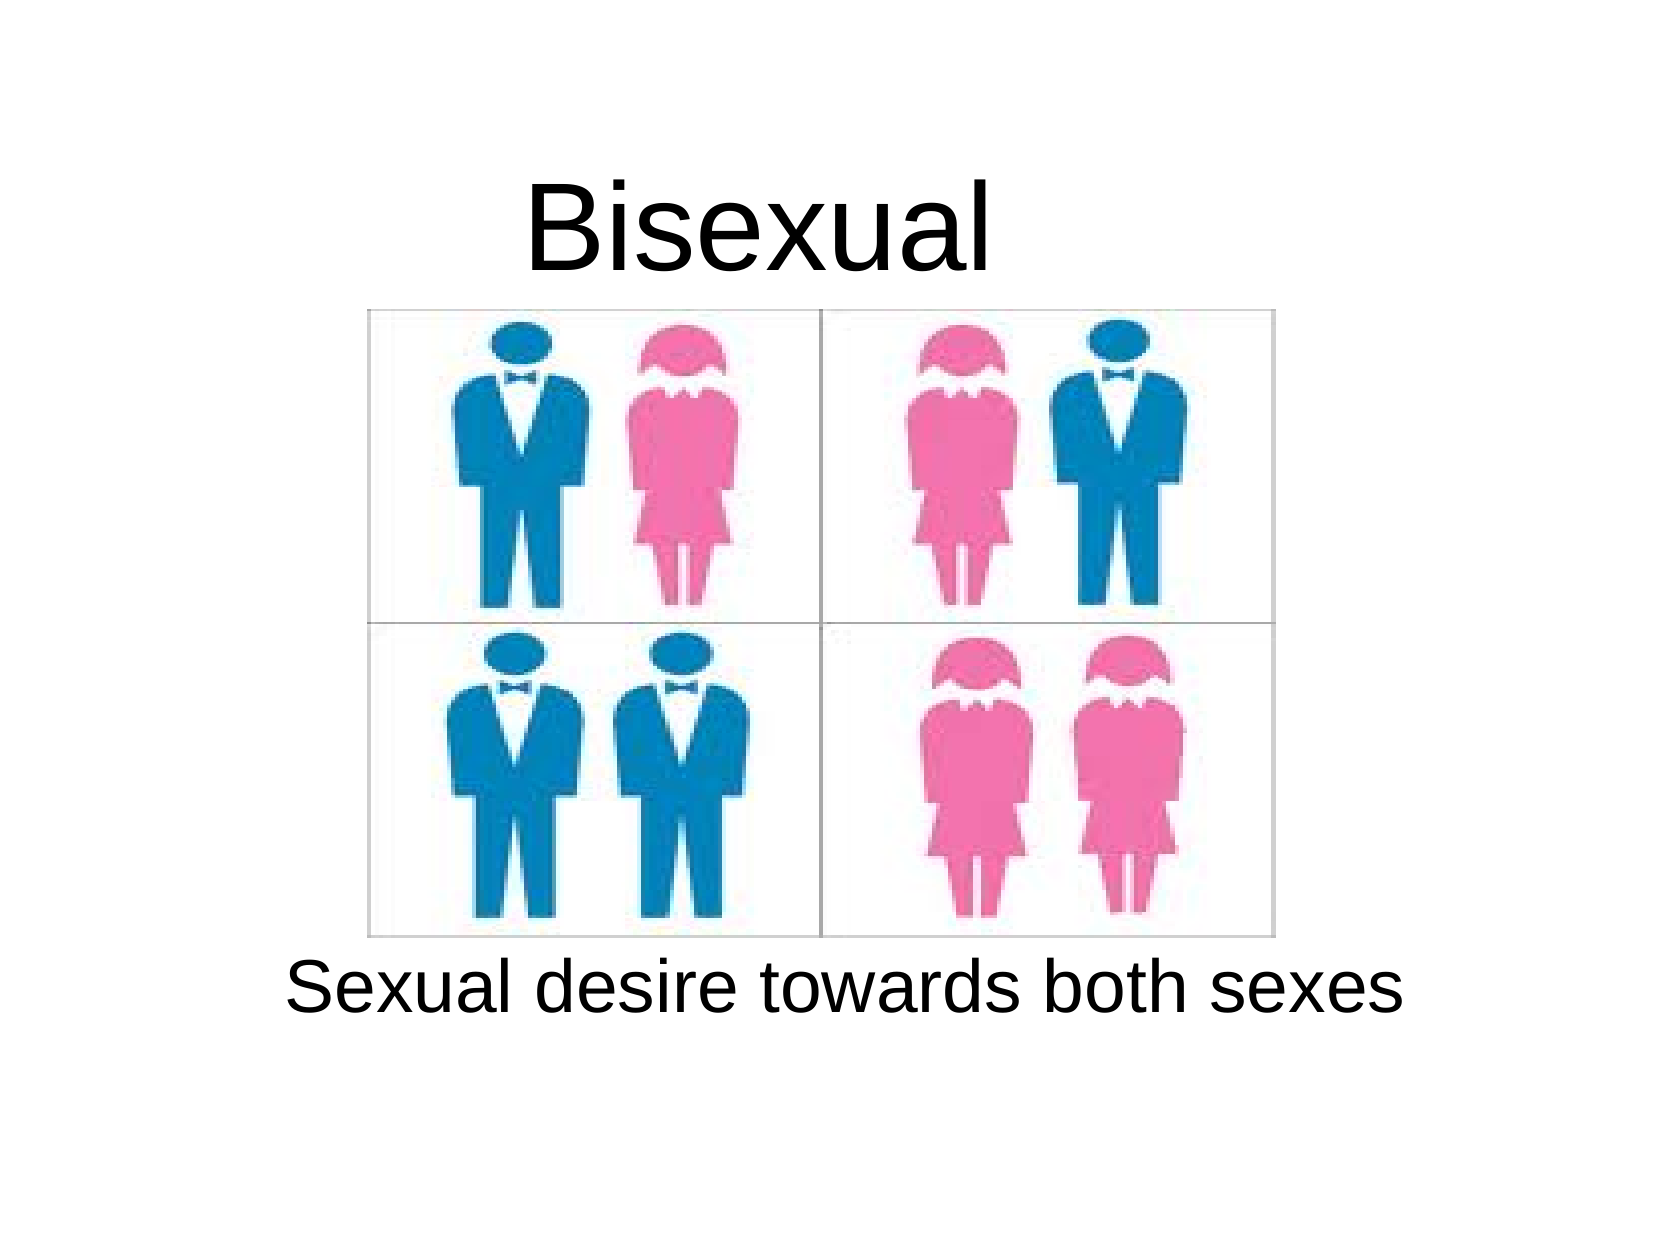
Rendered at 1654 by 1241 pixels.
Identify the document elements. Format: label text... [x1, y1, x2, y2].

text_box Sexual desire towards both sexes [228, 937, 1463, 1037]
text_box Bisexual [375, 150, 1142, 305]
picture [367, 309, 1276, 938]
